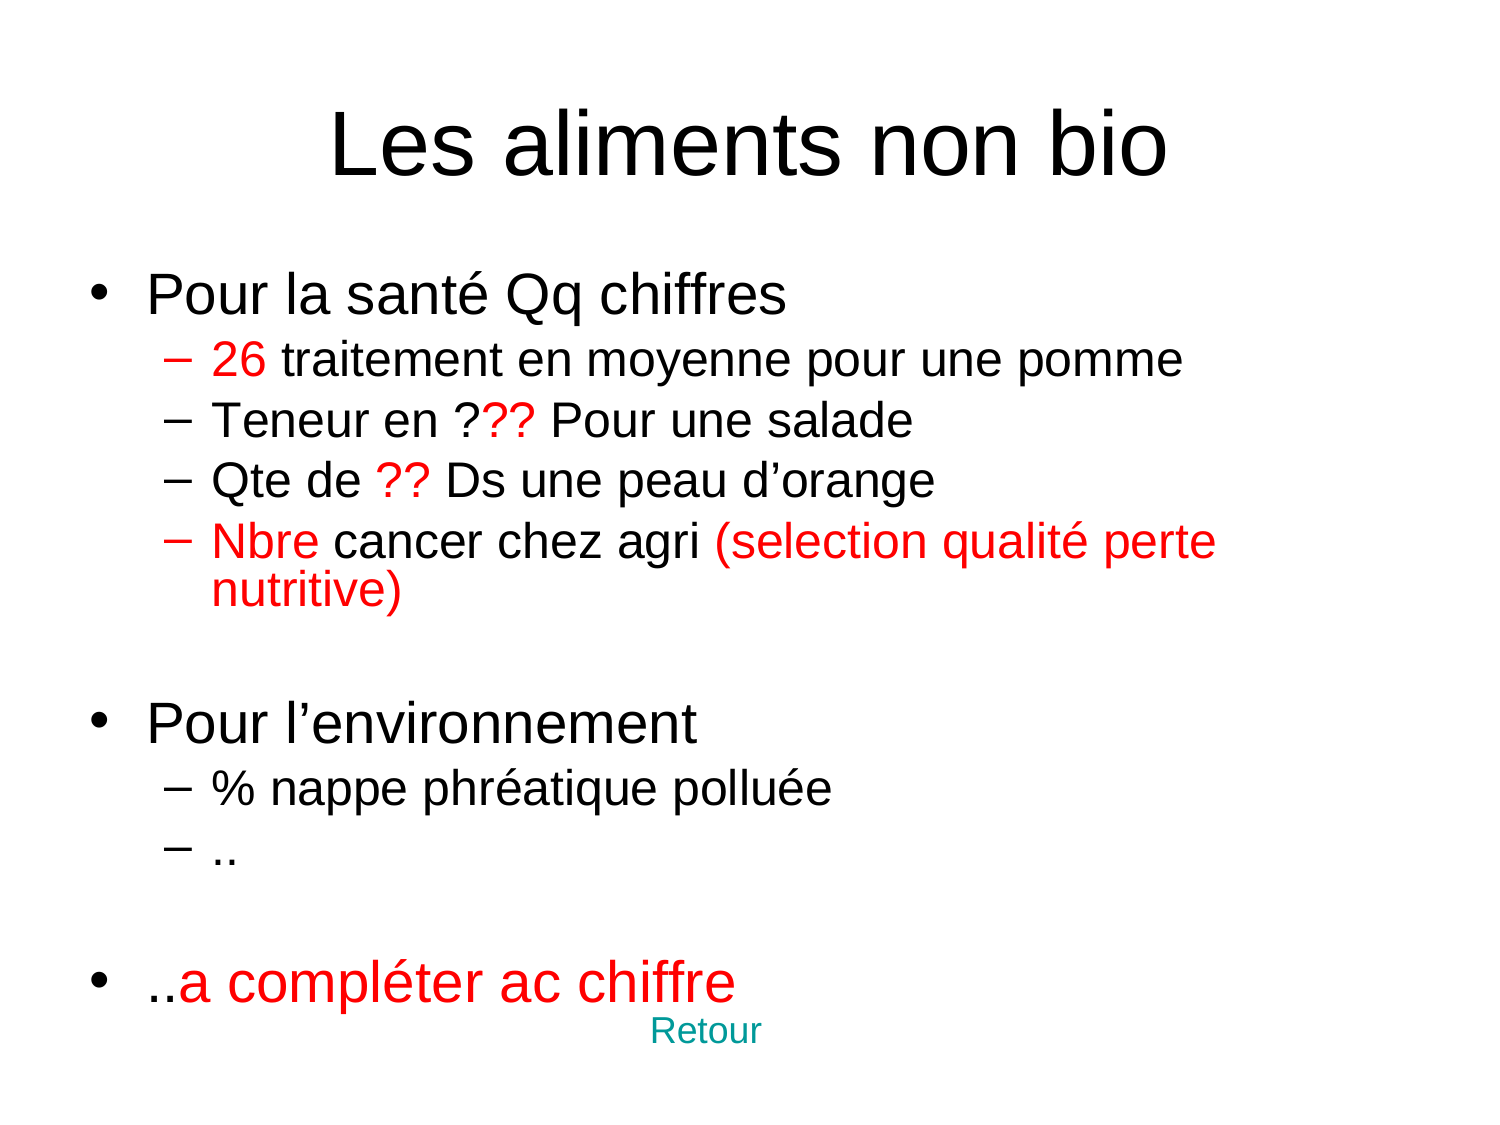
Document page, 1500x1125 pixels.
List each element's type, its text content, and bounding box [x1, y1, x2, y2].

list Pour la santé Qq chiffres 26 traitement en moyenne pour une pomme Teneur en ??? Pour une salade Qte de ?? Ds une peau d’orange Nbre cancer chez agri (selection qualité perte nutritive) Pour l’environnement % nappe phréatique polluée .. ..a compléter ac chiffre [75, 262, 1426, 1005]
title Les aliments non bio [75, 45, 1426, 233]
text_box Retour [635, 998, 788, 1059]
